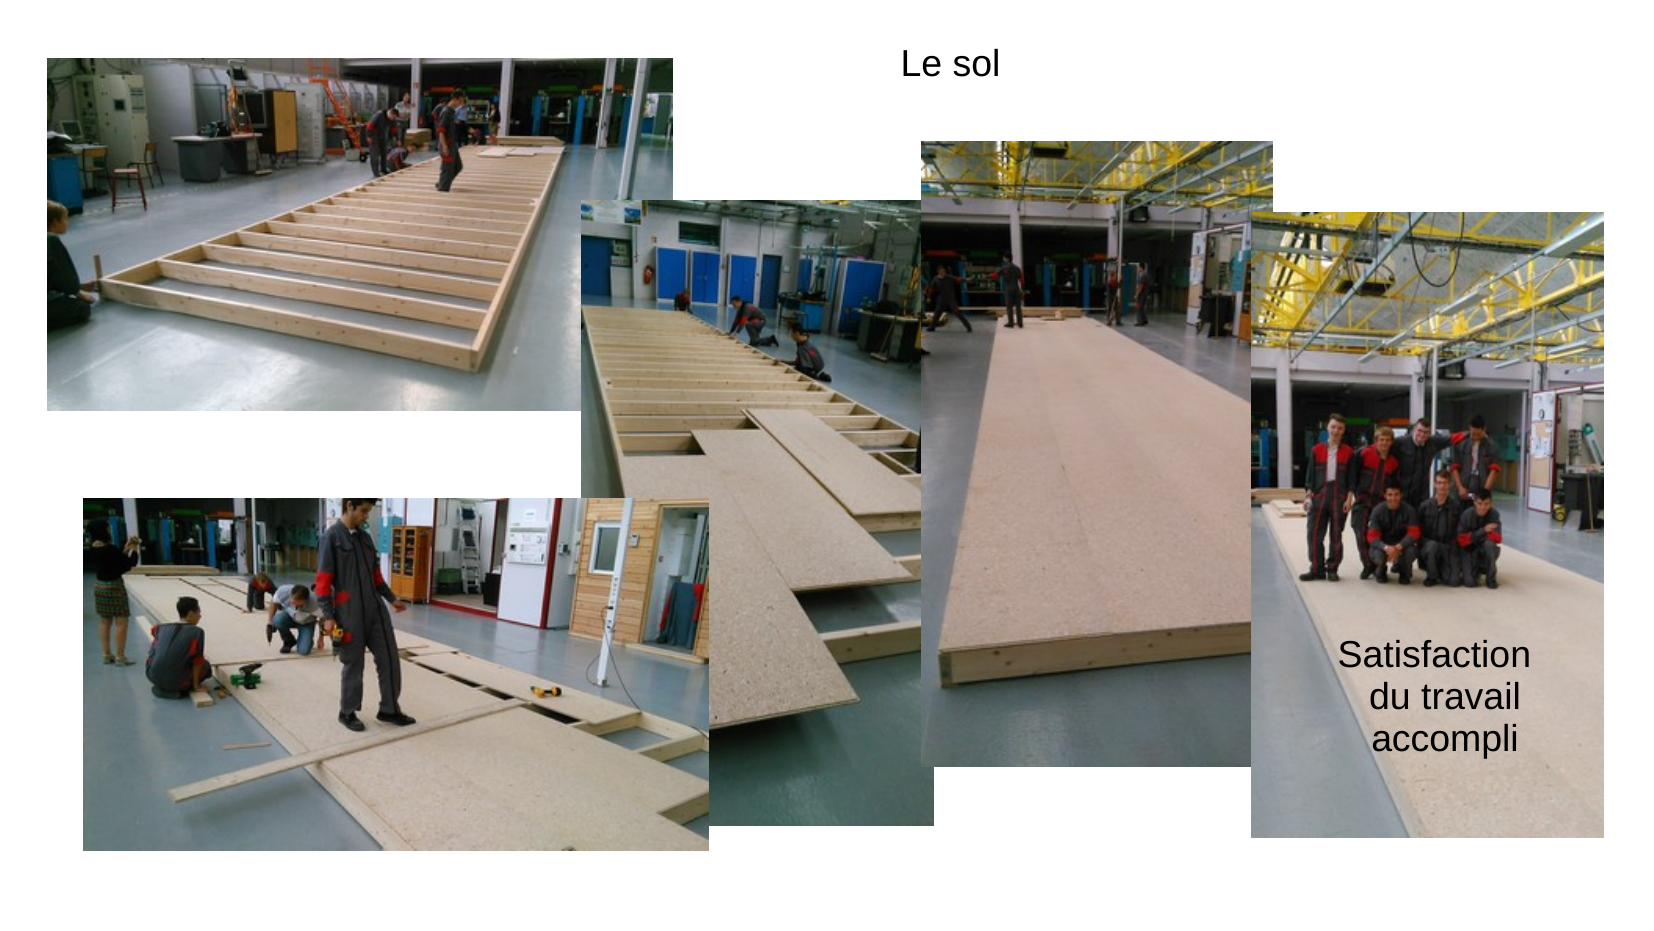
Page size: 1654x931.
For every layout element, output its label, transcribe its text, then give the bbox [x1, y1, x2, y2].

text_box Le sol [885, 35, 1016, 93]
picture [47, 58, 1604, 851]
text_box Satisfaction du travail accompli [1322, 625, 1547, 767]
